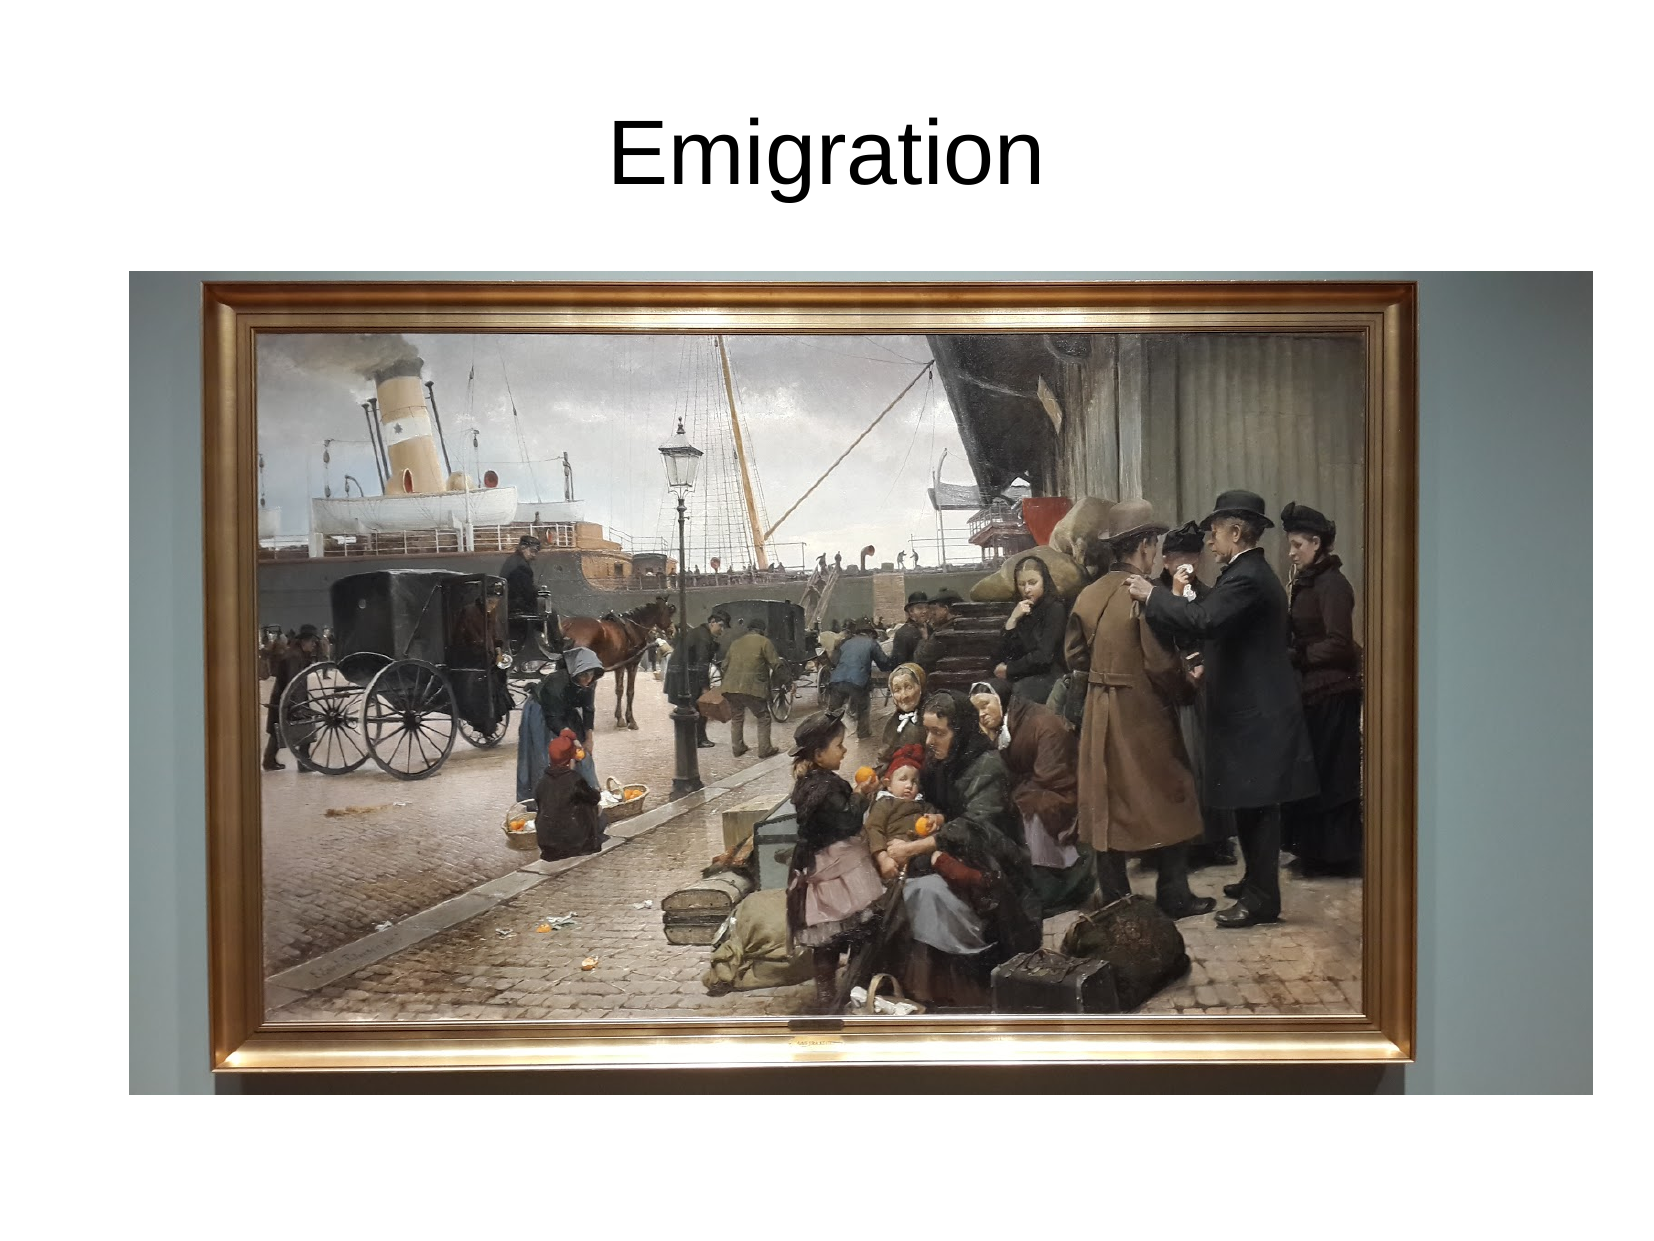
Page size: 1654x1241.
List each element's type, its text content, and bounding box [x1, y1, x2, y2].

title Emigration [82, 49, 1571, 257]
picture [129, 271, 1593, 1095]
